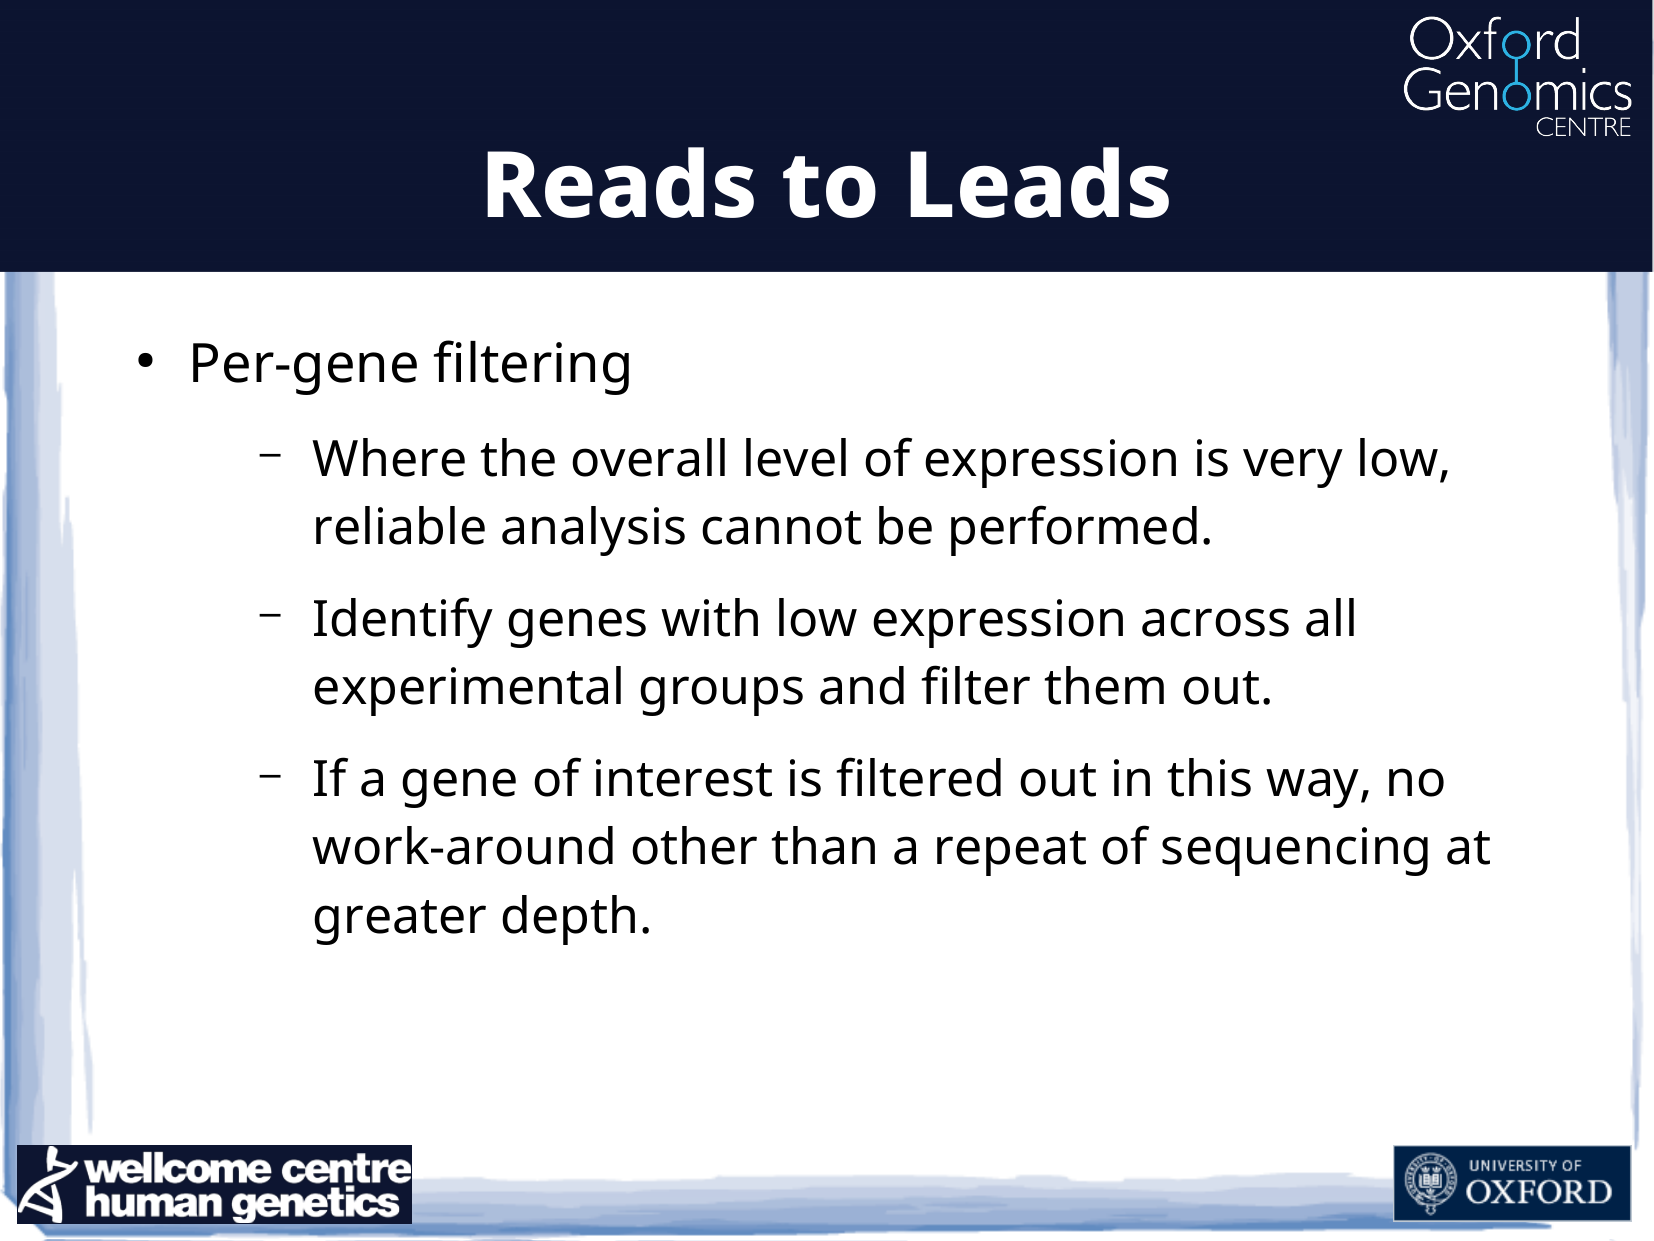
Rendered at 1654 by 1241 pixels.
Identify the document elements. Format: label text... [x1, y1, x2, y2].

list Per-gene filtering Where the overall level of expression is very low, reliable analysis cannot be performed. Identify genes with low expression across all experimental groups and filter them out. If a gene of interest is filtered out in this way, no work-around other than a repeat of sequencing at greater depth. [118, 324, 1571, 1045]
title Reads to Leads [82, 78, 1571, 287]
picture [0, 0, 1654, 1241]
